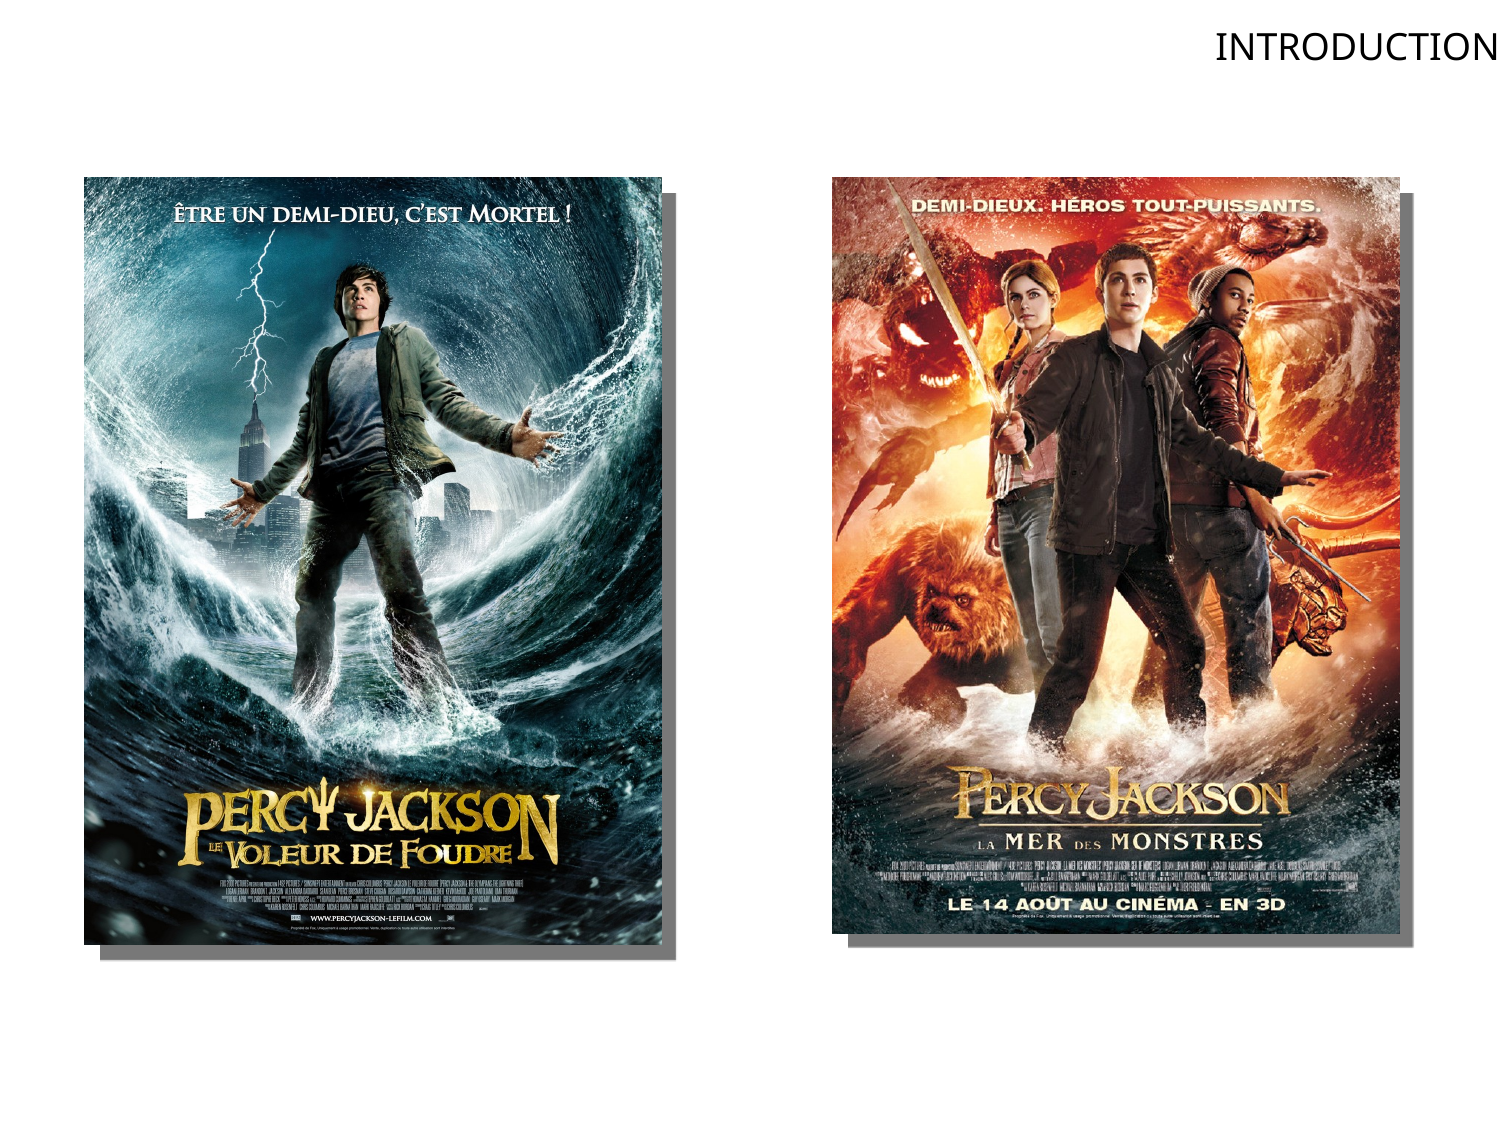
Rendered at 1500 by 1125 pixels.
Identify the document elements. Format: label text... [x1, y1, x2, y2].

picture [253, 187, 263, 191]
picture [832, 177, 1400, 934]
text_box INTRODUCTION [1200, 13, 1500, 113]
picture [84, 177, 662, 945]
